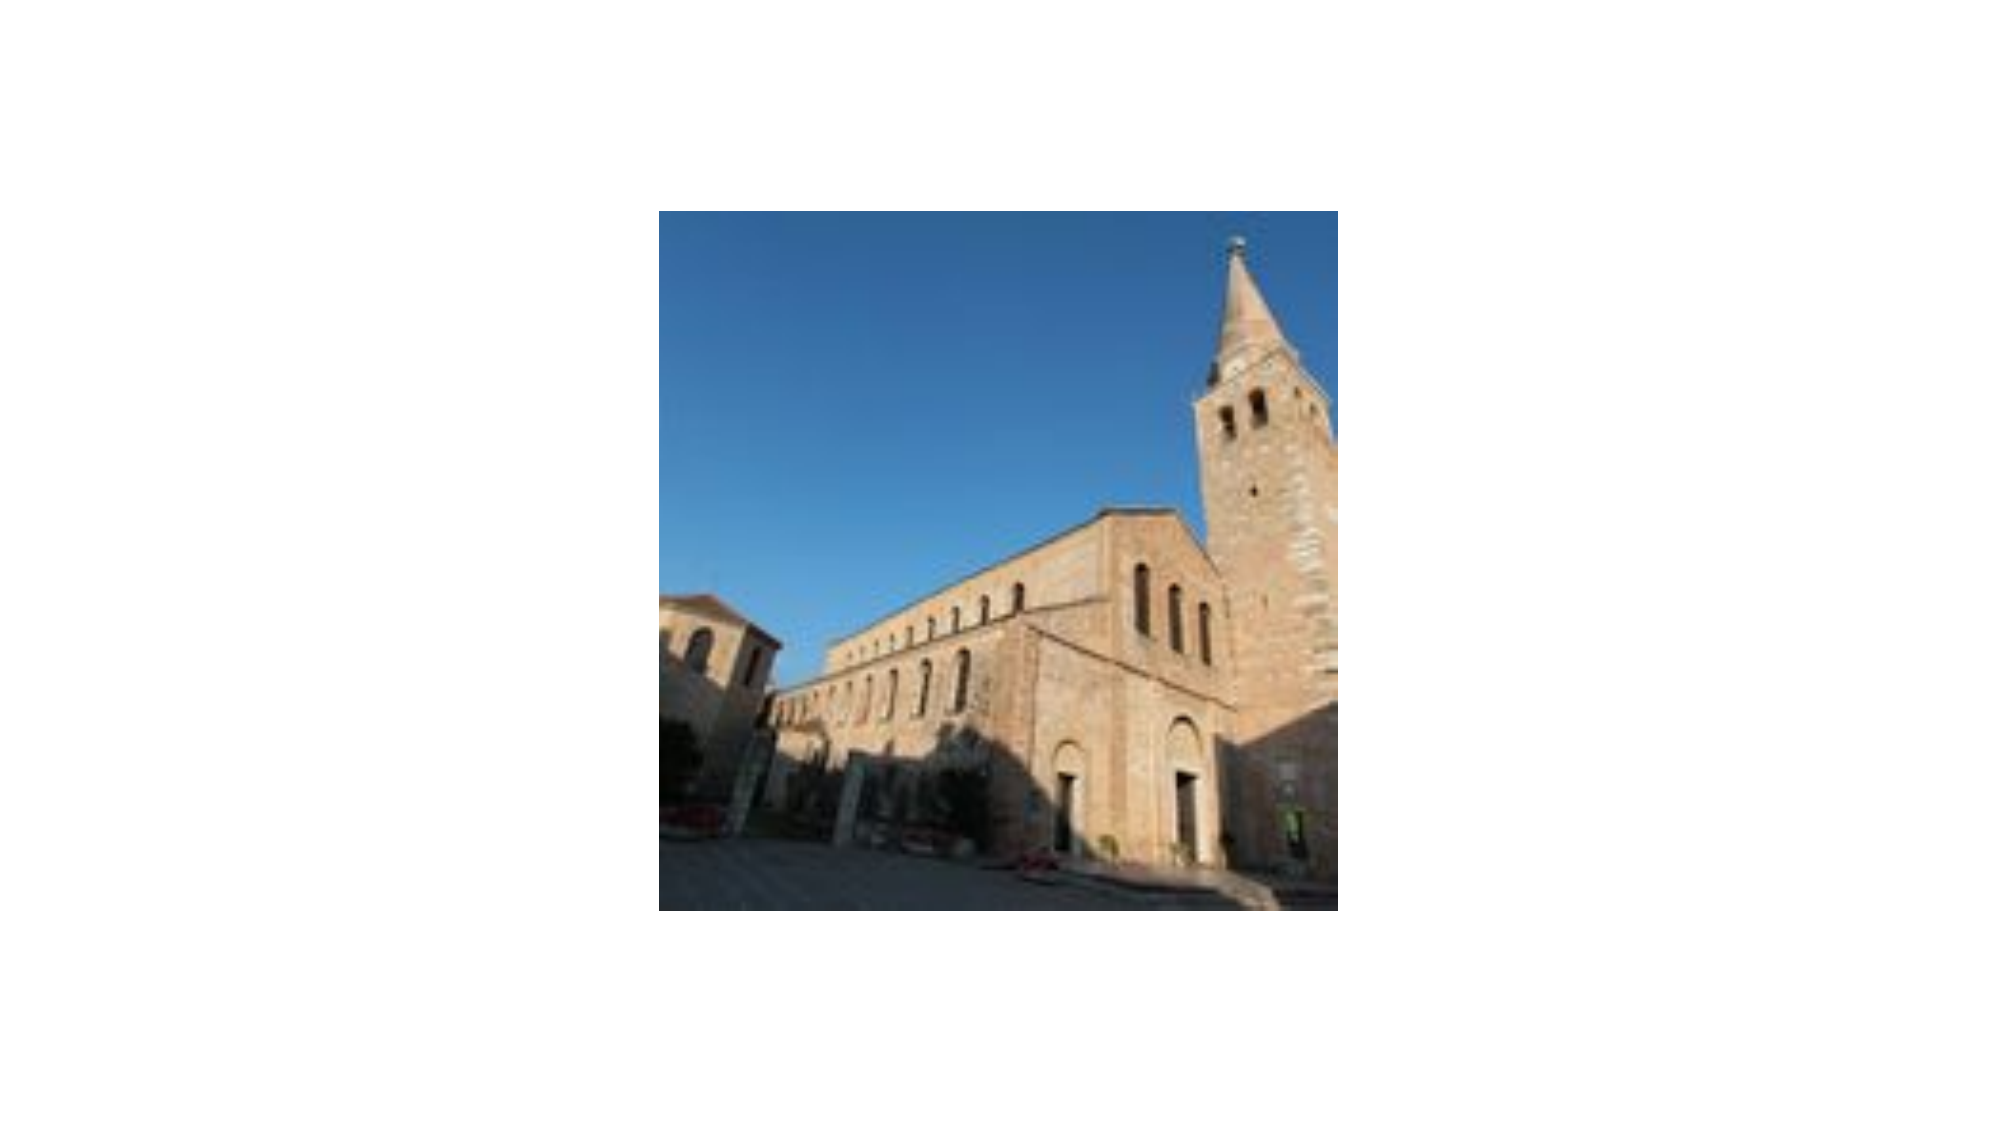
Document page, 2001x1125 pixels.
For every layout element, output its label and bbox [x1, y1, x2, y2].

picture [659, 211, 1338, 912]
